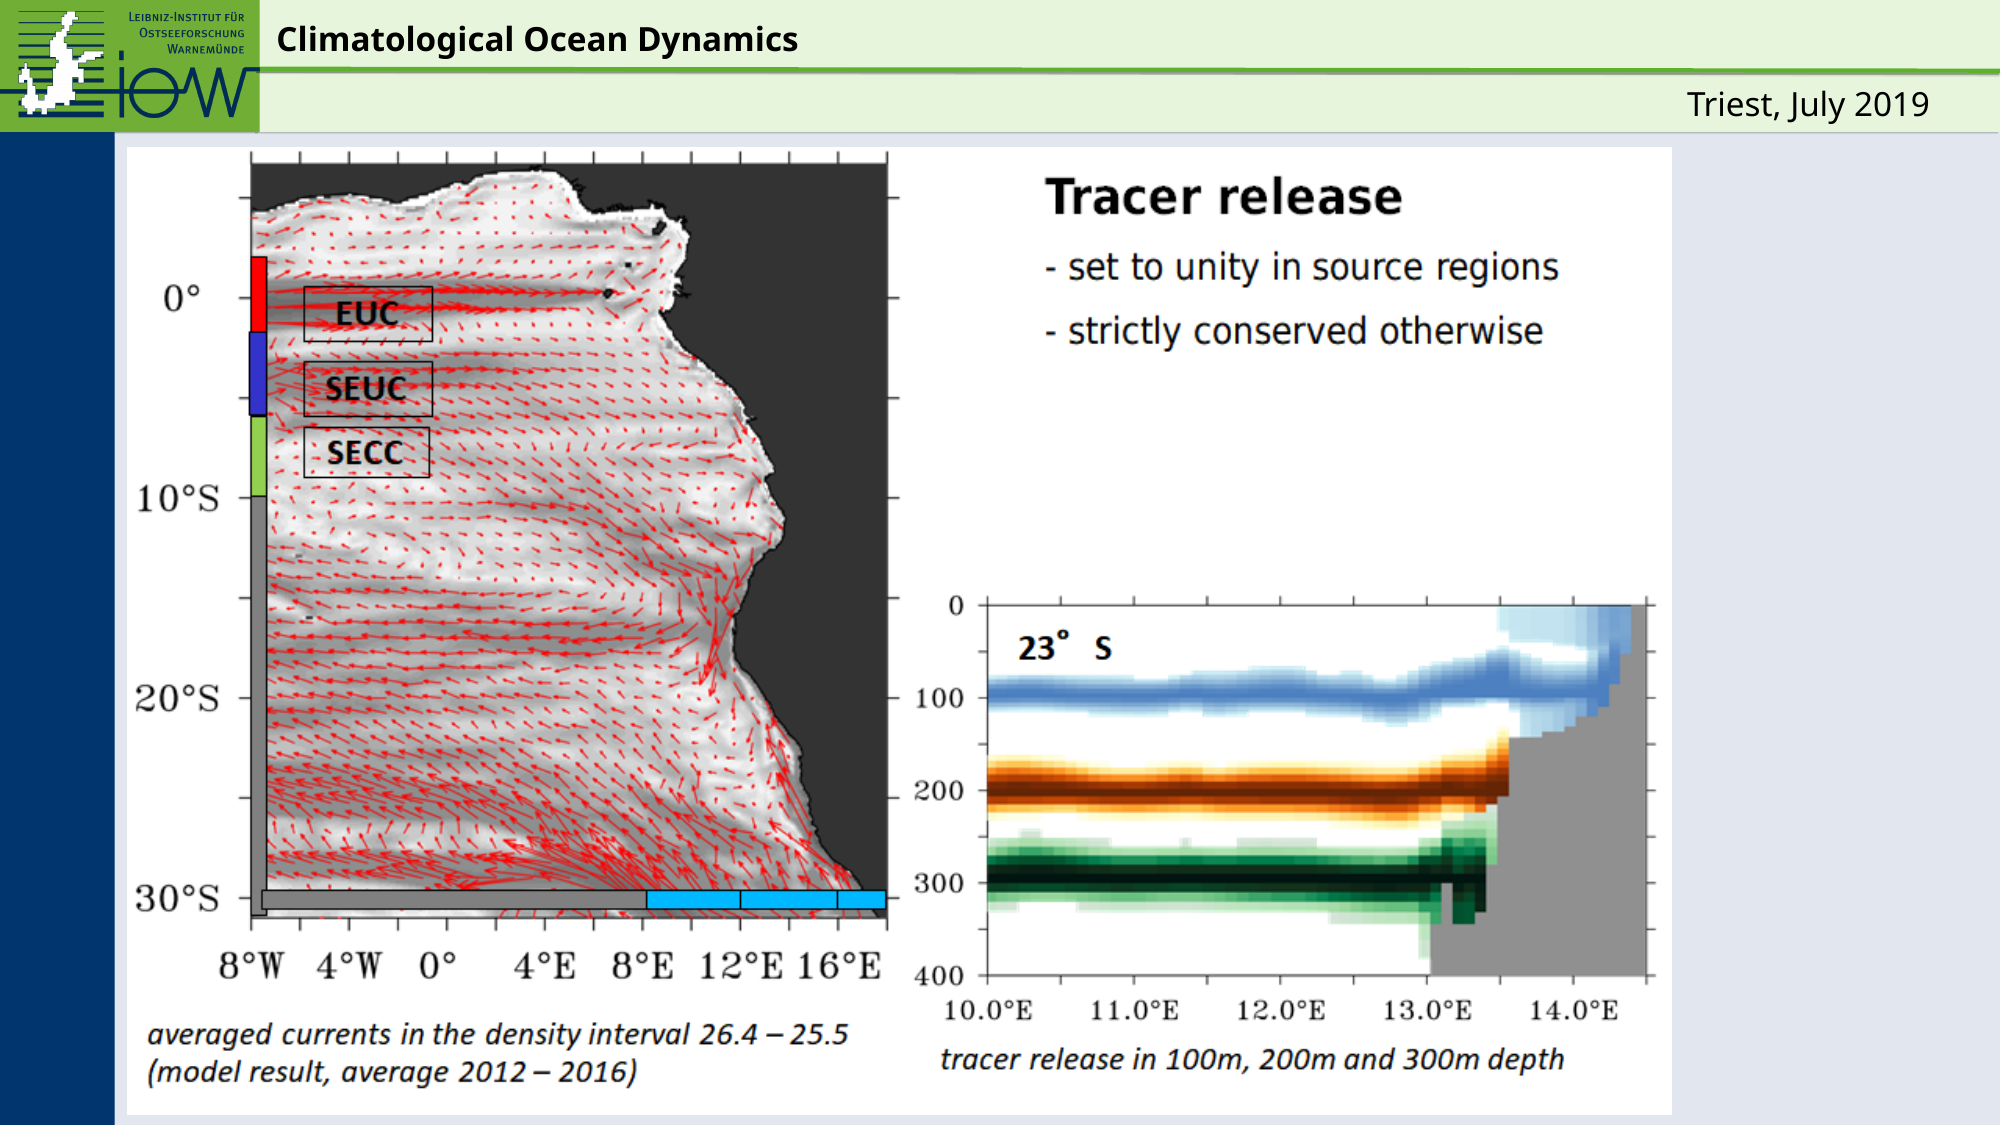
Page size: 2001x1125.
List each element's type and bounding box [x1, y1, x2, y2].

picture [127, 147, 1672, 1115]
picture [0, 10, 260, 118]
